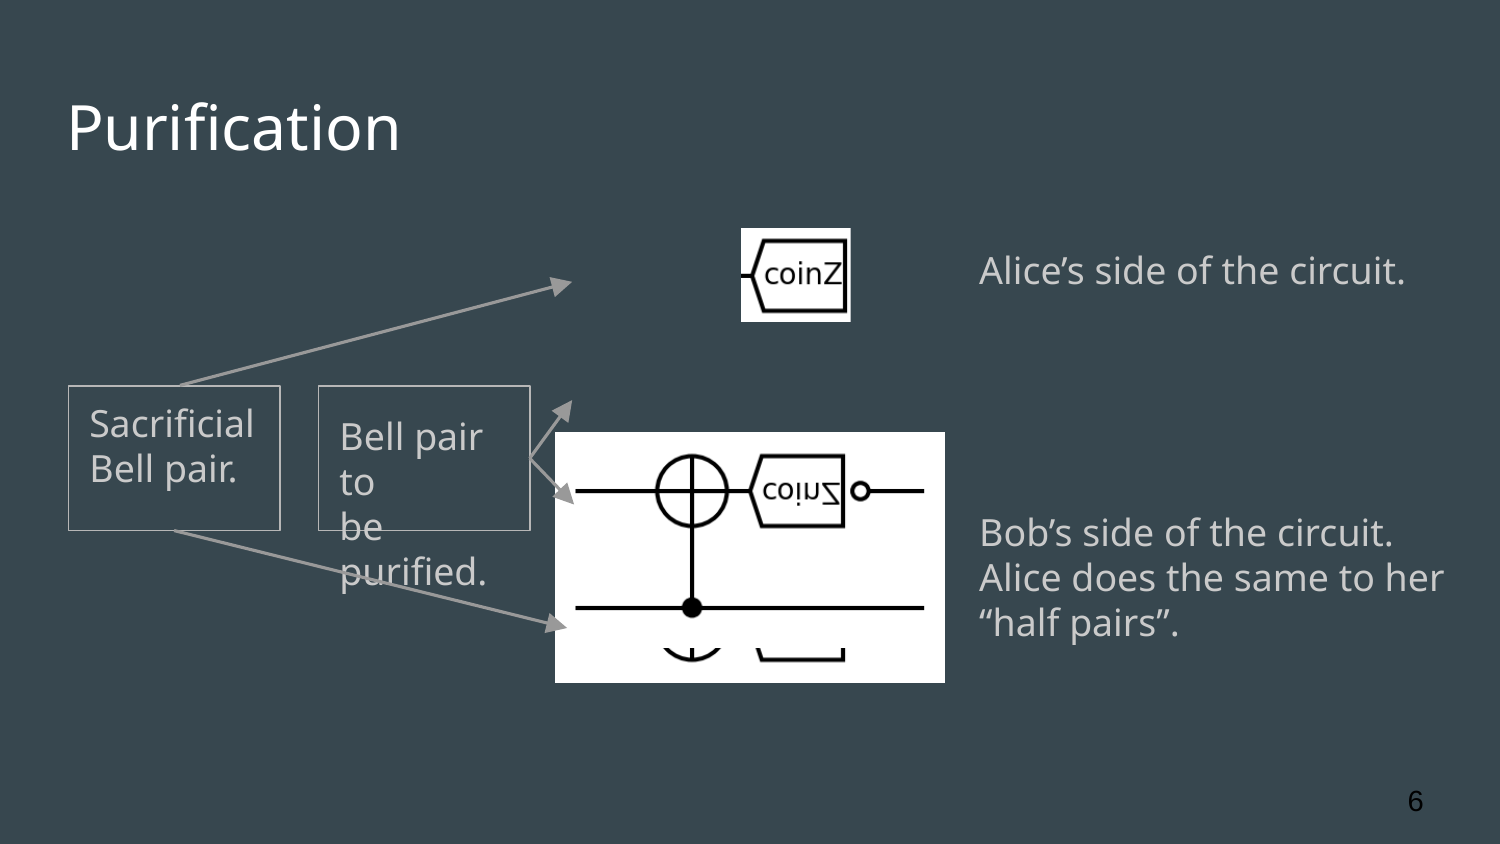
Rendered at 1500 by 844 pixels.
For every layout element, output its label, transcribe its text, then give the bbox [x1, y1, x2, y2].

list Bell pair to be purified. [324, 397, 536, 540]
slide_number <number> [1392, 767, 1483, 833]
list Sacrificial Bell pair. [74, 385, 286, 527]
picture [555, 432, 945, 683]
title Purification [51, 72, 1449, 167]
list Bob’s side of the circuit. Alice does the same to her “half pairs”. [964, 494, 1466, 682]
picture [741, 228, 851, 322]
list Alice’s side of the circuit. [964, 231, 1466, 419]
